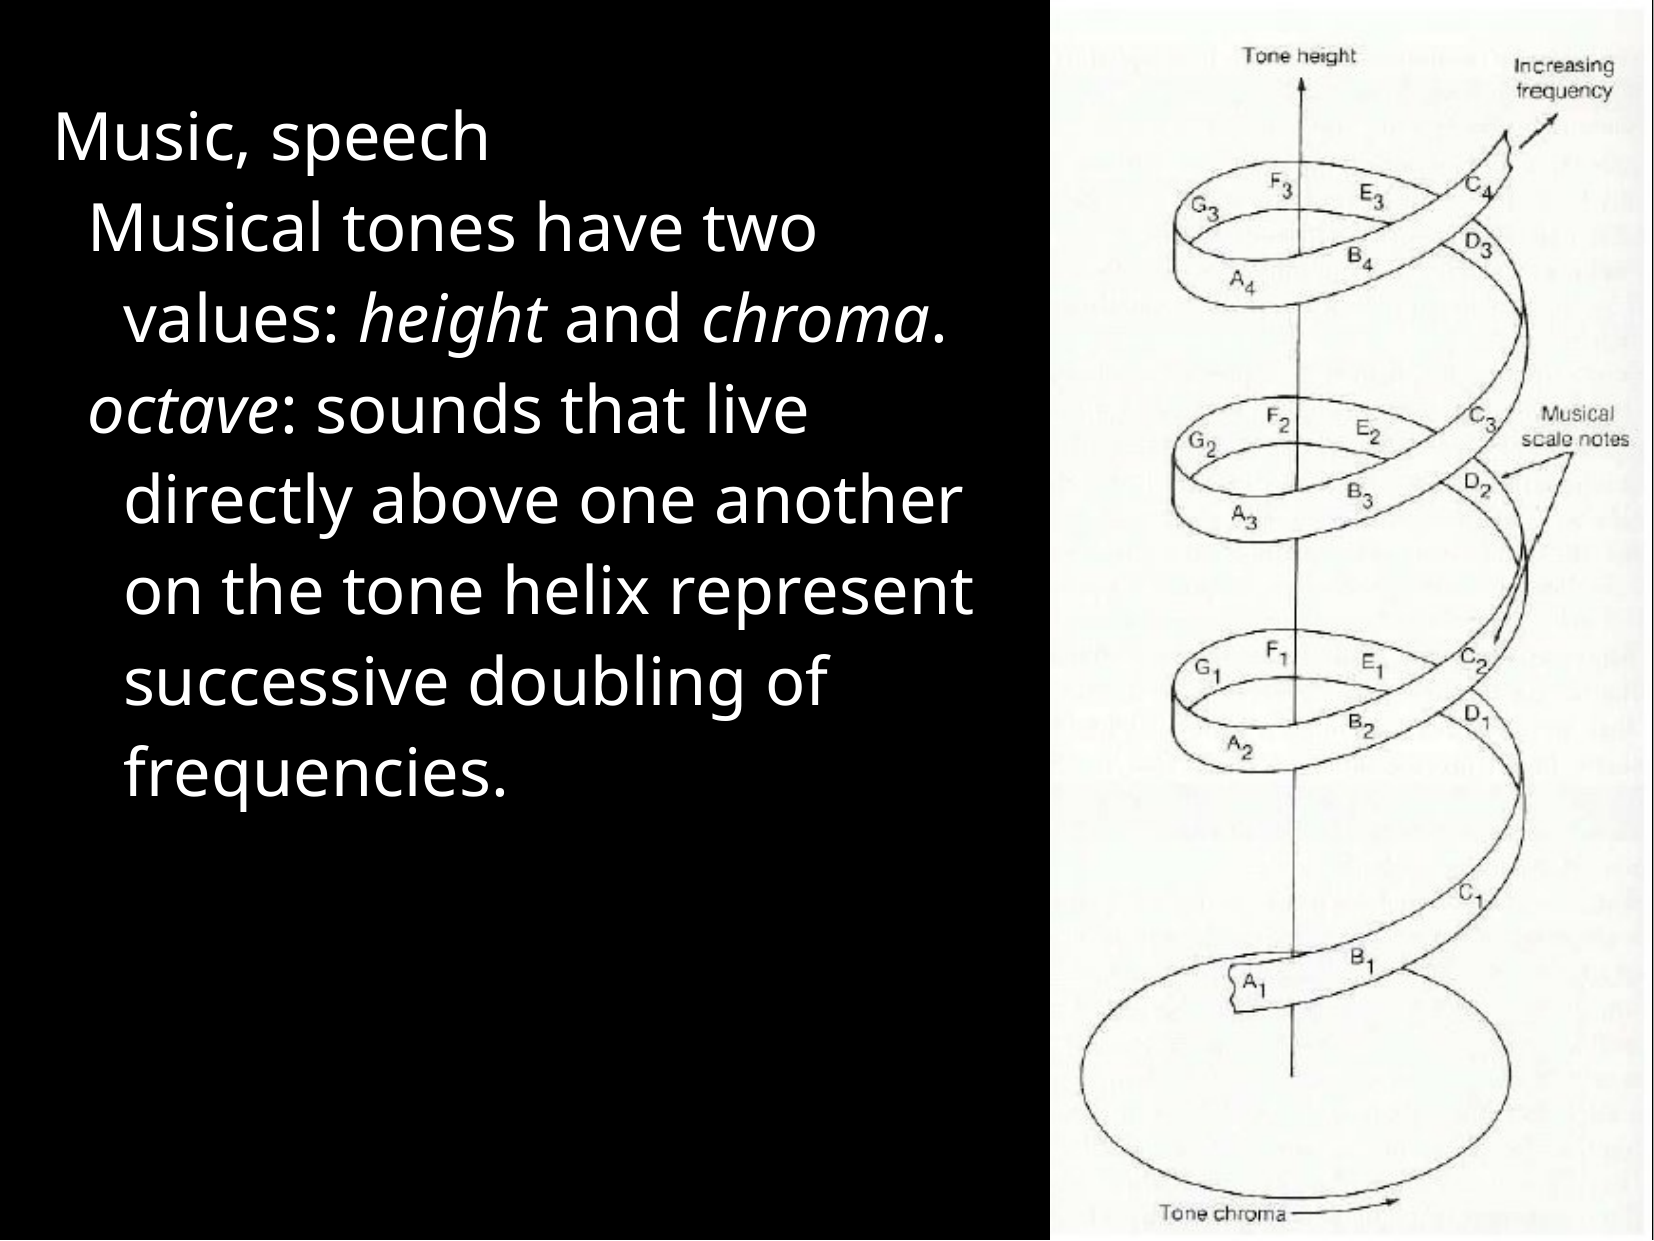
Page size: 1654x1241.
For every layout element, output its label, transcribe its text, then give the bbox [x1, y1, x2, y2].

picture [1050, 0, 1652, 1241]
text_box Music, speech Musical tones have two values: height and chroma. octave: sounds that live directly above one another on the tone helix represent successive doubling of frequencies. [37, 82, 1051, 918]
